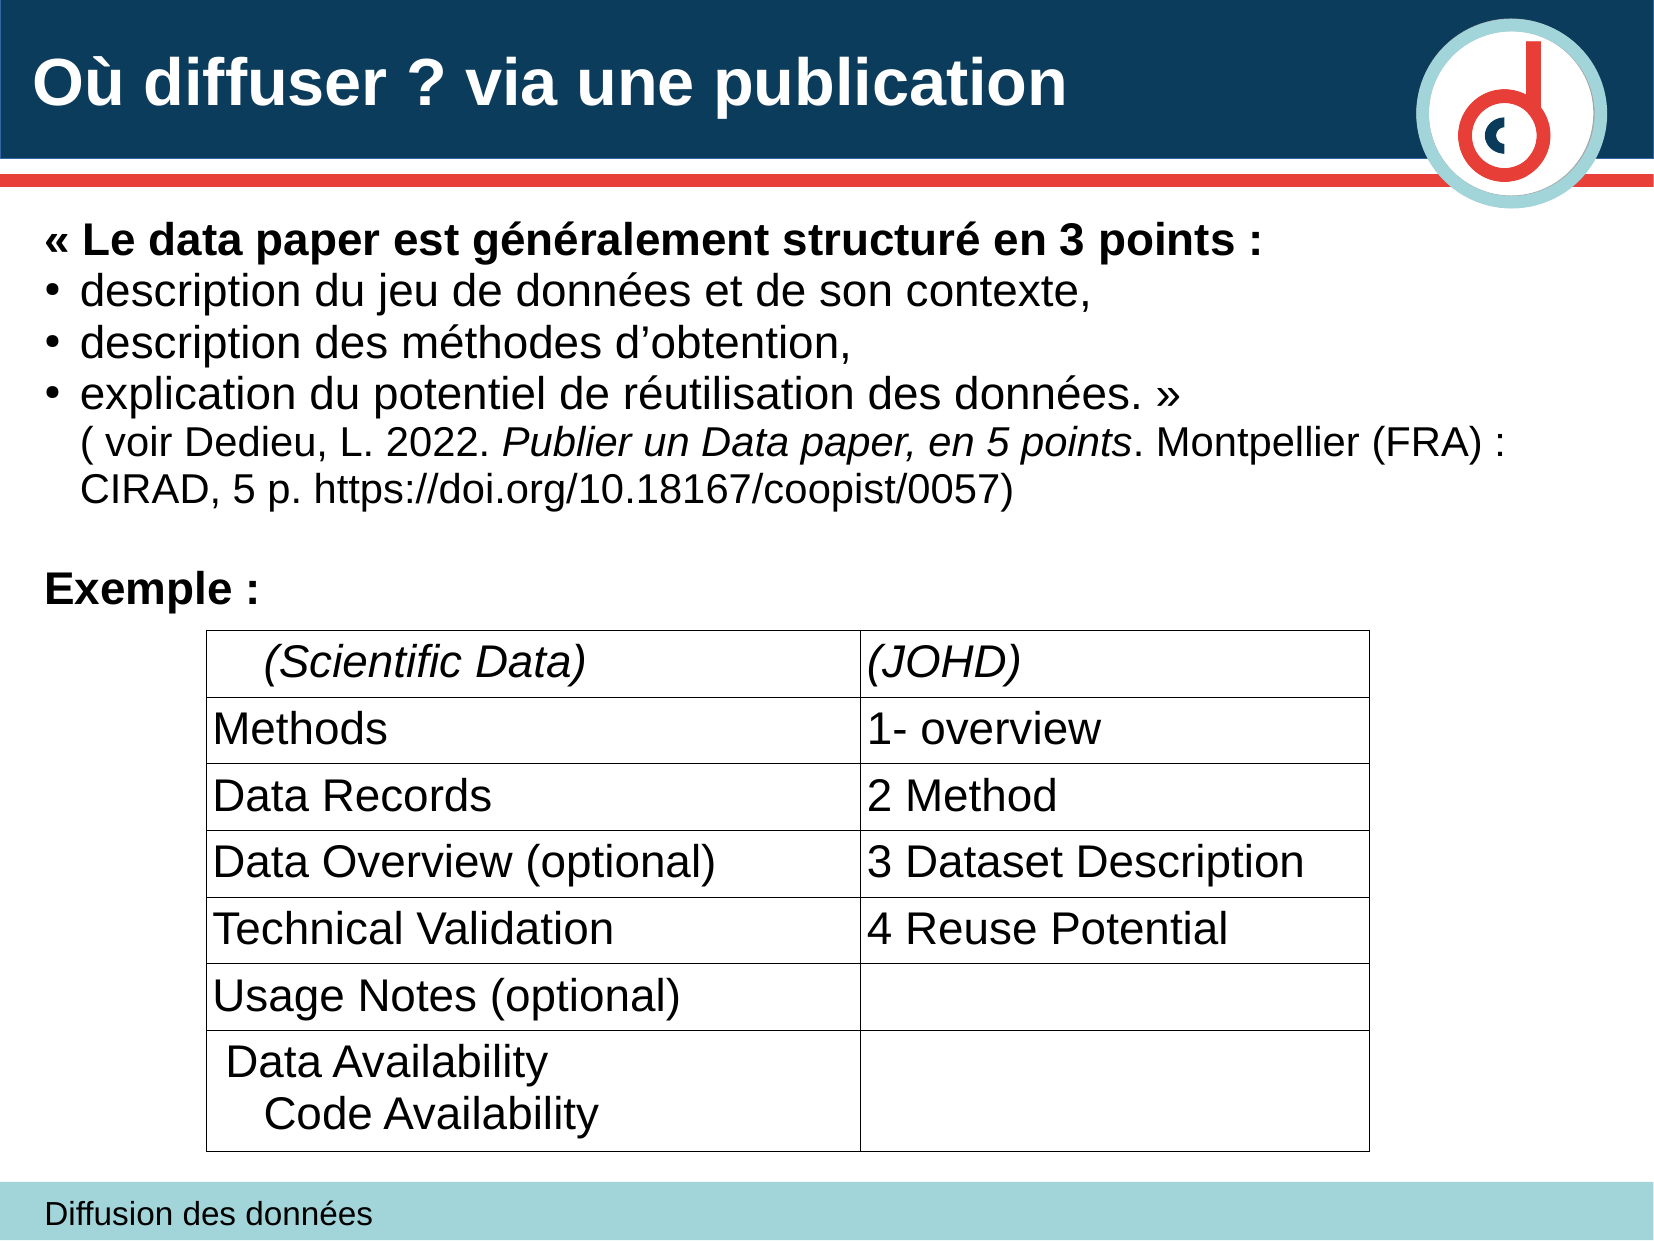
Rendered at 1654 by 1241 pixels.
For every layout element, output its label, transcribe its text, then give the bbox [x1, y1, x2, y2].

table_cell 4 Reuse Potential [861, 898, 1369, 963]
table_header (Scientific Data) [207, 631, 860, 697]
table_cell Methods [207, 698, 860, 763]
table_cell 3 Dataset Description [861, 831, 1369, 897]
table_cell [861, 964, 1369, 1030]
title Où diffuser ? via une publication [17, 11, 1412, 159]
table_cell 1- overview [861, 698, 1369, 763]
table_cell Data Overview (optional) [207, 831, 860, 897]
table_cell Usage Notes (optional) [207, 964, 860, 1030]
table_cell Technical Validation [207, 898, 860, 963]
text_box Diffusion des données [29, 1188, 389, 1241]
table_cell 2 Method [861, 764, 1369, 830]
table_cell Data Availability Code Availability [207, 1031, 860, 1151]
table_cell Data Records [207, 764, 860, 830]
table_header (JOHD) [861, 631, 1369, 697]
table_cell [861, 1031, 1369, 1151]
text_box « Le data paper est généralement structuré en 3 points : description du jeu de données et de son contexte, description des méthodes d’obtention, explication du potentiel de réutilisation des données. » ( voir Dedieu, L. 2022. Publier un Data paper, en 5 points. Montpellier (FRA) : CIRAD, 5 p. https://doi.org/10.18167/coopist/0057) Exemple : [29, 206, 1621, 1043]
